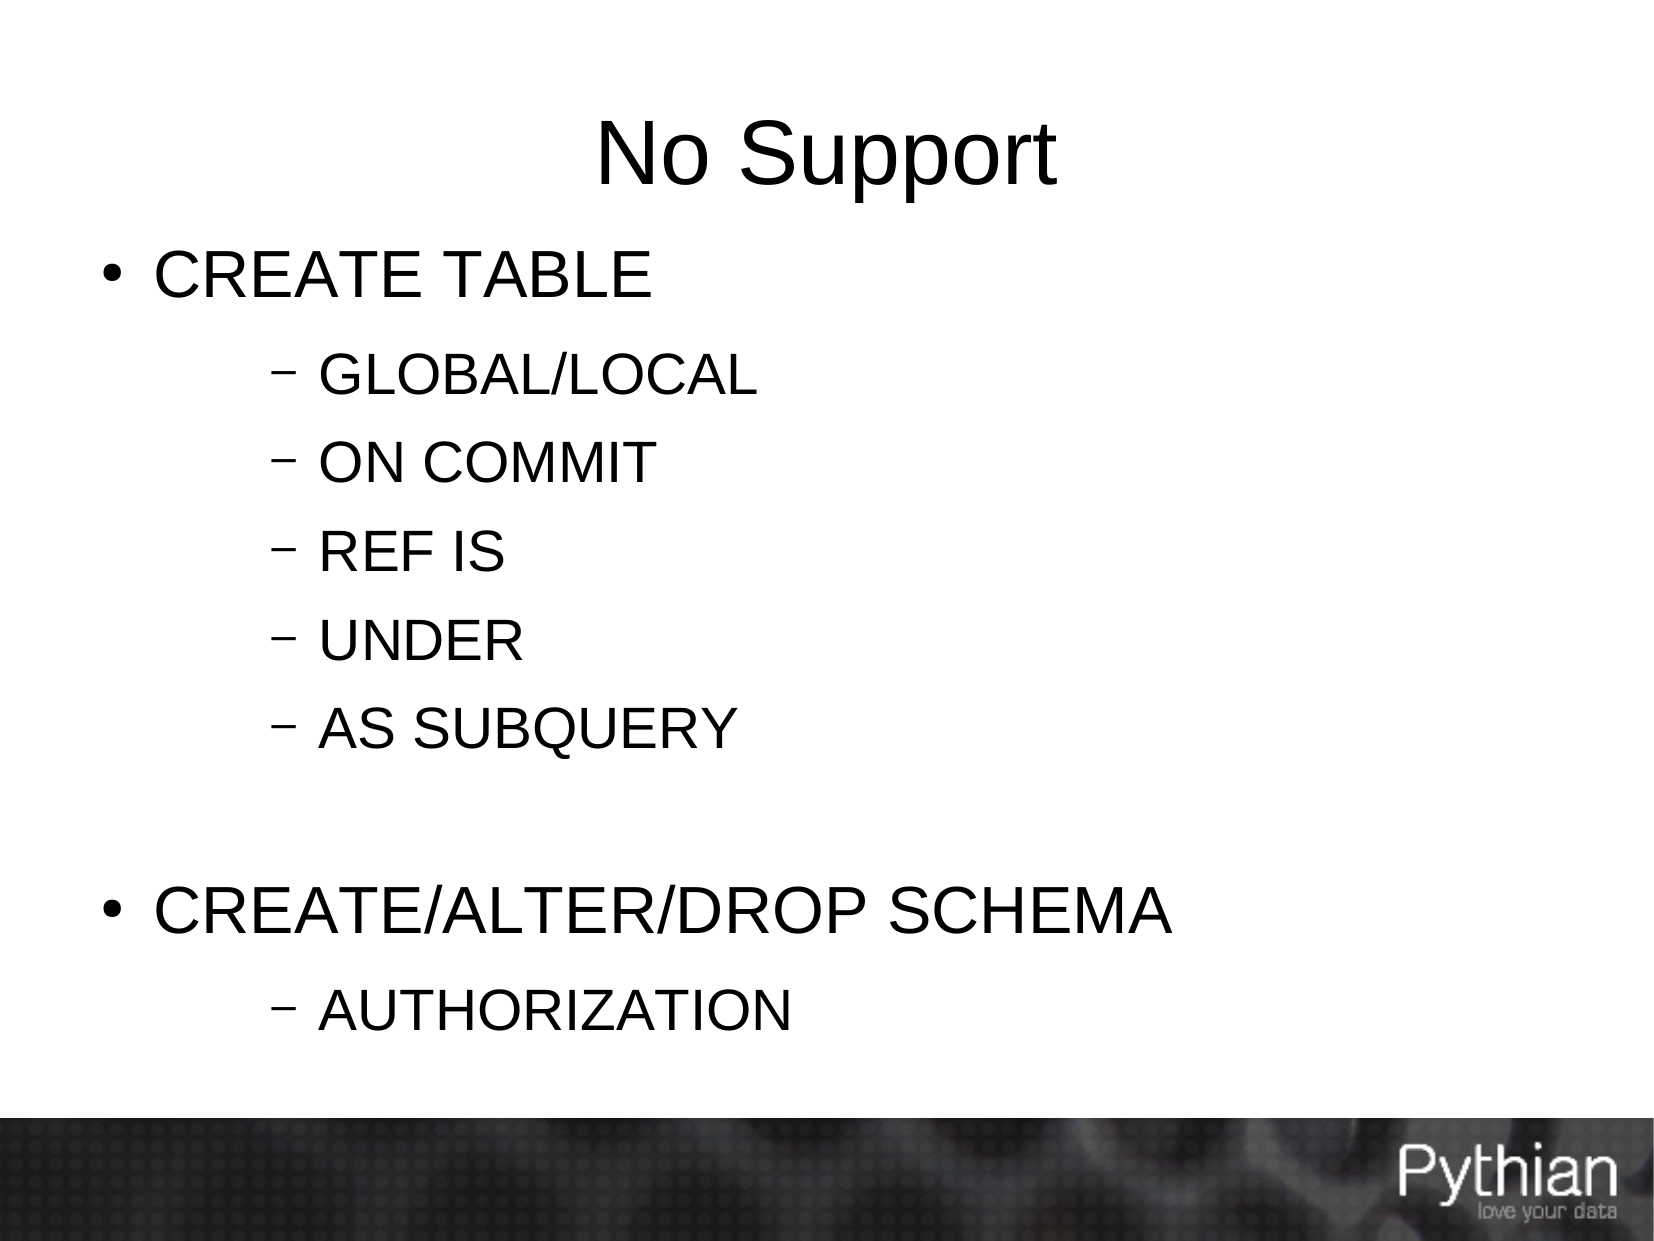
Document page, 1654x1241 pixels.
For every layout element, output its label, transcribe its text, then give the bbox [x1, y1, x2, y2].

title No Support [82, 49, 1571, 237]
picture [0, 1118, 1654, 1241]
list CREATE TABLE GLOBAL/LOCAL ON COMMIT REF IS UNDER AS SUBQUERY CREATE/ALTER/DROP SCHEMA AUTHORIZATION [82, 237, 1571, 1041]
